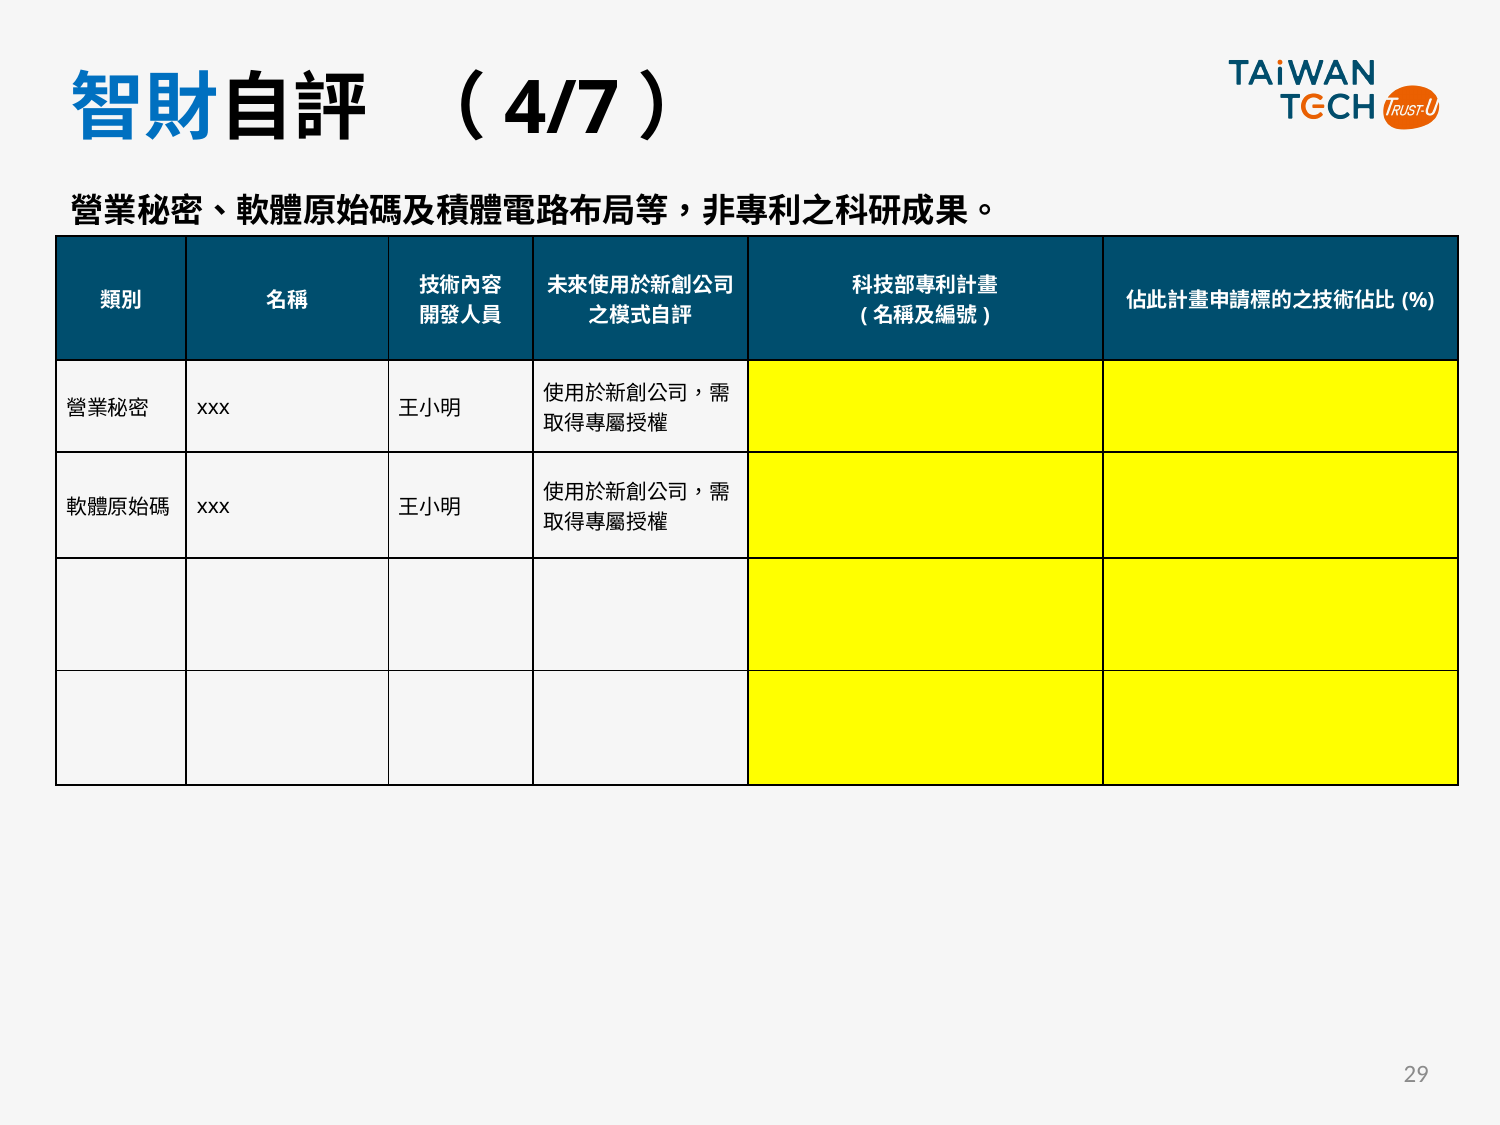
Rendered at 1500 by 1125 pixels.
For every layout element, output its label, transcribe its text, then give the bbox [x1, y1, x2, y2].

table_cell [389, 559, 532, 670]
table_cell [187, 559, 388, 670]
table_cell 王小明 [389, 361, 532, 451]
table_header 名稱 [187, 237, 388, 359]
table_cell [534, 559, 747, 670]
table_cell [57, 559, 185, 670]
table_header 佔此計畫申請標的之技術佔比(%) [1104, 237, 1457, 359]
table_header 科技部專利計畫 (名稱及編號) [749, 237, 1102, 359]
slide_number <編號> [1106, 1042, 1445, 1103]
table_cell [749, 453, 1102, 557]
table_cell [187, 671, 388, 784]
table_header 技術內容 開發人員 [389, 237, 532, 359]
table_cell 使用於新創公司，需取得專屬授權 [534, 453, 747, 557]
table_cell [749, 671, 1102, 784]
table_cell 王小明 [389, 453, 532, 557]
table_cell [1104, 453, 1457, 557]
table_cell [57, 671, 185, 784]
table_cell 營業秘密 [57, 361, 185, 451]
table_cell 軟體原始碼 [57, 453, 185, 557]
table_header 未來使用於新創公司之模式自評 [534, 237, 747, 359]
table_cell 使用於新創公司，需取得專屬授權 [534, 361, 747, 451]
title 智財自評 （4/7） [55, 33, 1444, 156]
table_cell xxx [187, 453, 388, 557]
text_box 營業秘密、軟體原始碼及積體電路布局等，非專利之科研成果。 [55, 161, 1444, 237]
table_cell [749, 559, 1102, 670]
table_cell [749, 361, 1102, 451]
table_cell [1104, 671, 1457, 784]
table_header 類別 [57, 237, 185, 359]
table_cell [1104, 361, 1457, 451]
table_cell [534, 671, 747, 784]
table_cell [389, 671, 532, 784]
table_cell xxx [187, 361, 388, 451]
table_cell [1104, 559, 1457, 670]
